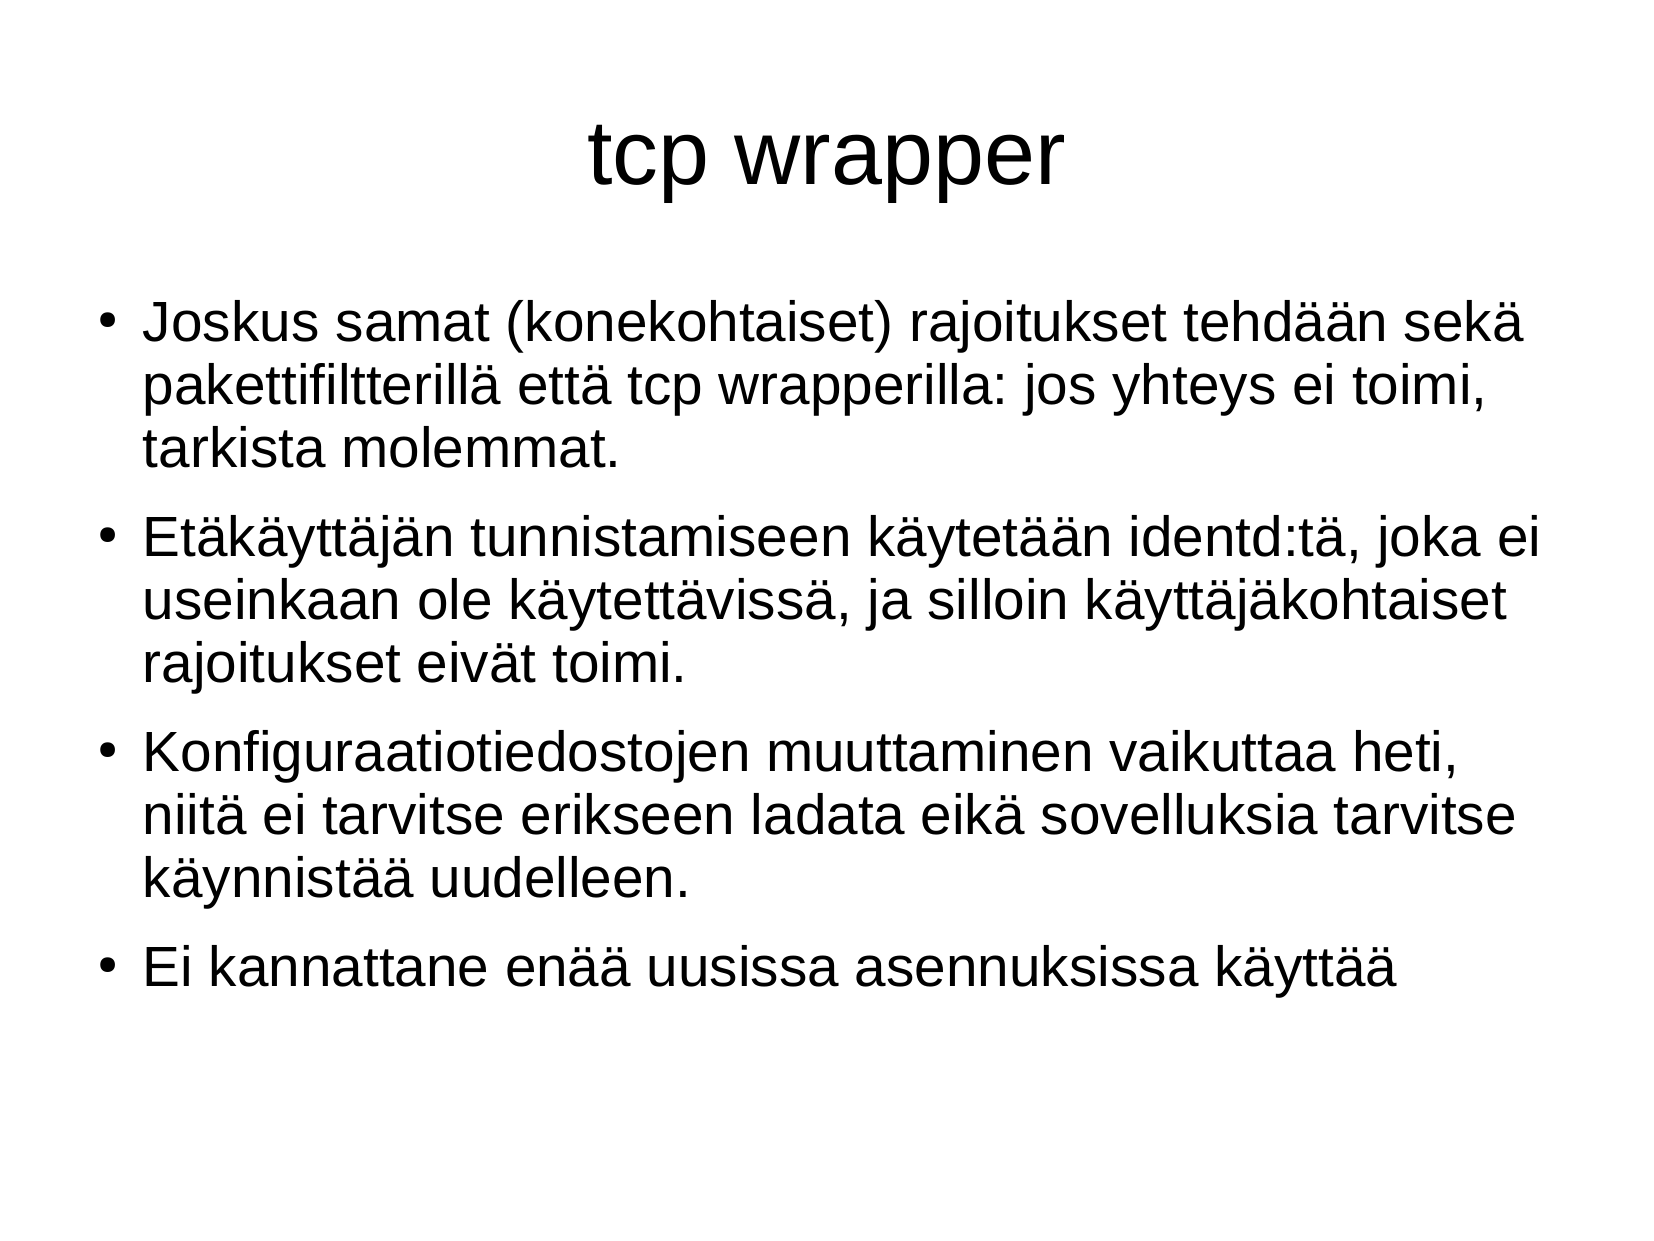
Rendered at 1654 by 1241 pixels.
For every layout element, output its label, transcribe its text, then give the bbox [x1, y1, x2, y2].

list Joskus samat (konekohtaiset) rajoitukset tehdään sekä pakettifiltterillä että tcp wrapperilla: jos yhteys ei toimi, tarkista molemmat. Etäkäyttäjän tunnistamiseen käytetään identd:tä, joka ei useinkaan ole käytettävissä, ja silloin käyttäjäkohtaiset rajoitukset eivät toimi. Konfiguraatiotiedostojen muuttaminen vaikuttaa heti, niitä ei tarvitse erikseen ladata eikä sovelluksia tarvitse käynnistää uudelleen. Ei kannattane enää uusissa asennuksissa käyttää [82, 290, 1571, 1010]
title tcp wrapper [82, 49, 1571, 257]
